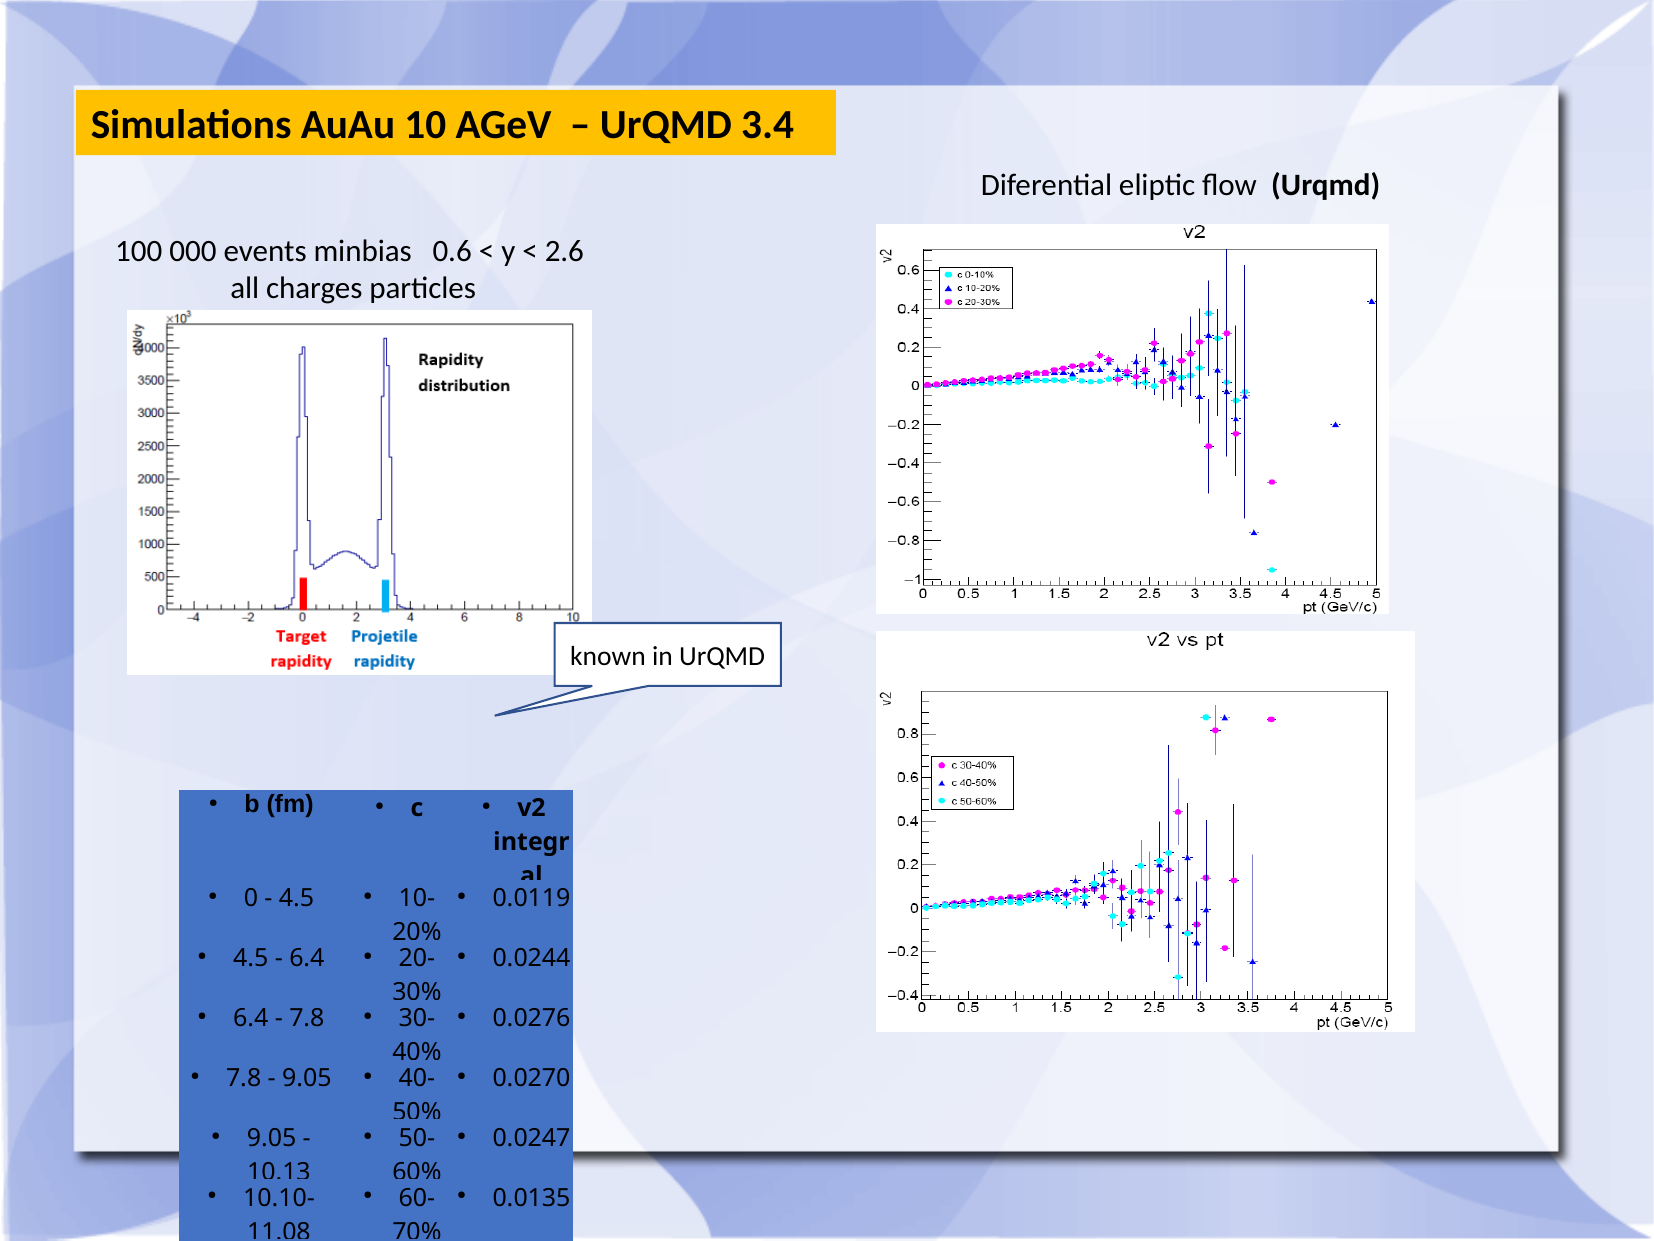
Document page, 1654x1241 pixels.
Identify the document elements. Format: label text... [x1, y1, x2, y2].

text_box Diferential eliptic flow (Urqmd) [965, 156, 1508, 210]
table_cell 0.0119 [455, 880, 573, 940]
text_box known in UrQMD [494, 623, 781, 716]
table_cell 10-20% [344, 880, 455, 940]
text_box [113, 696, 737, 783]
text_box 100 000 events minbias 0.6 < y < 2.6 all charges particles [100, 222, 652, 313]
table_cell 60-70% [344, 1179, 455, 1239]
table_cell 0.0135 [455, 1179, 573, 1239]
table_cell 30-40% [344, 1000, 455, 1060]
table_cell 20-30% [344, 940, 455, 1000]
table_header c [344, 790, 455, 880]
table_cell 0.0276 [455, 1000, 573, 1060]
table_cell 7.8 - 9.05 [179, 1060, 344, 1119]
table_cell 4.5 - 6.4 [179, 940, 344, 1000]
text_box Simulations AuAu 10 AGeV – UrQMD 3.4 [75, 89, 836, 156]
table_header b (fm) [179, 790, 344, 880]
table_header v2 integral [455, 790, 573, 880]
picture [876, 224, 1389, 614]
table_cell 9.05 - 10.13 [179, 1119, 344, 1179]
table_cell 50-60% [344, 1119, 455, 1179]
picture [127, 313, 592, 675]
table_cell 10.10-11.08 [179, 1179, 344, 1239]
picture [876, 631, 1415, 1033]
table_cell 0 - 4.5 [179, 880, 344, 940]
table_cell 40-50% [344, 1060, 455, 1119]
table_cell 0.0247 [455, 1119, 573, 1179]
table_cell 6.4 - 7.8 [179, 1000, 344, 1060]
table_cell 0.0270 [455, 1060, 573, 1119]
table_cell 0.0244 [455, 940, 573, 1000]
